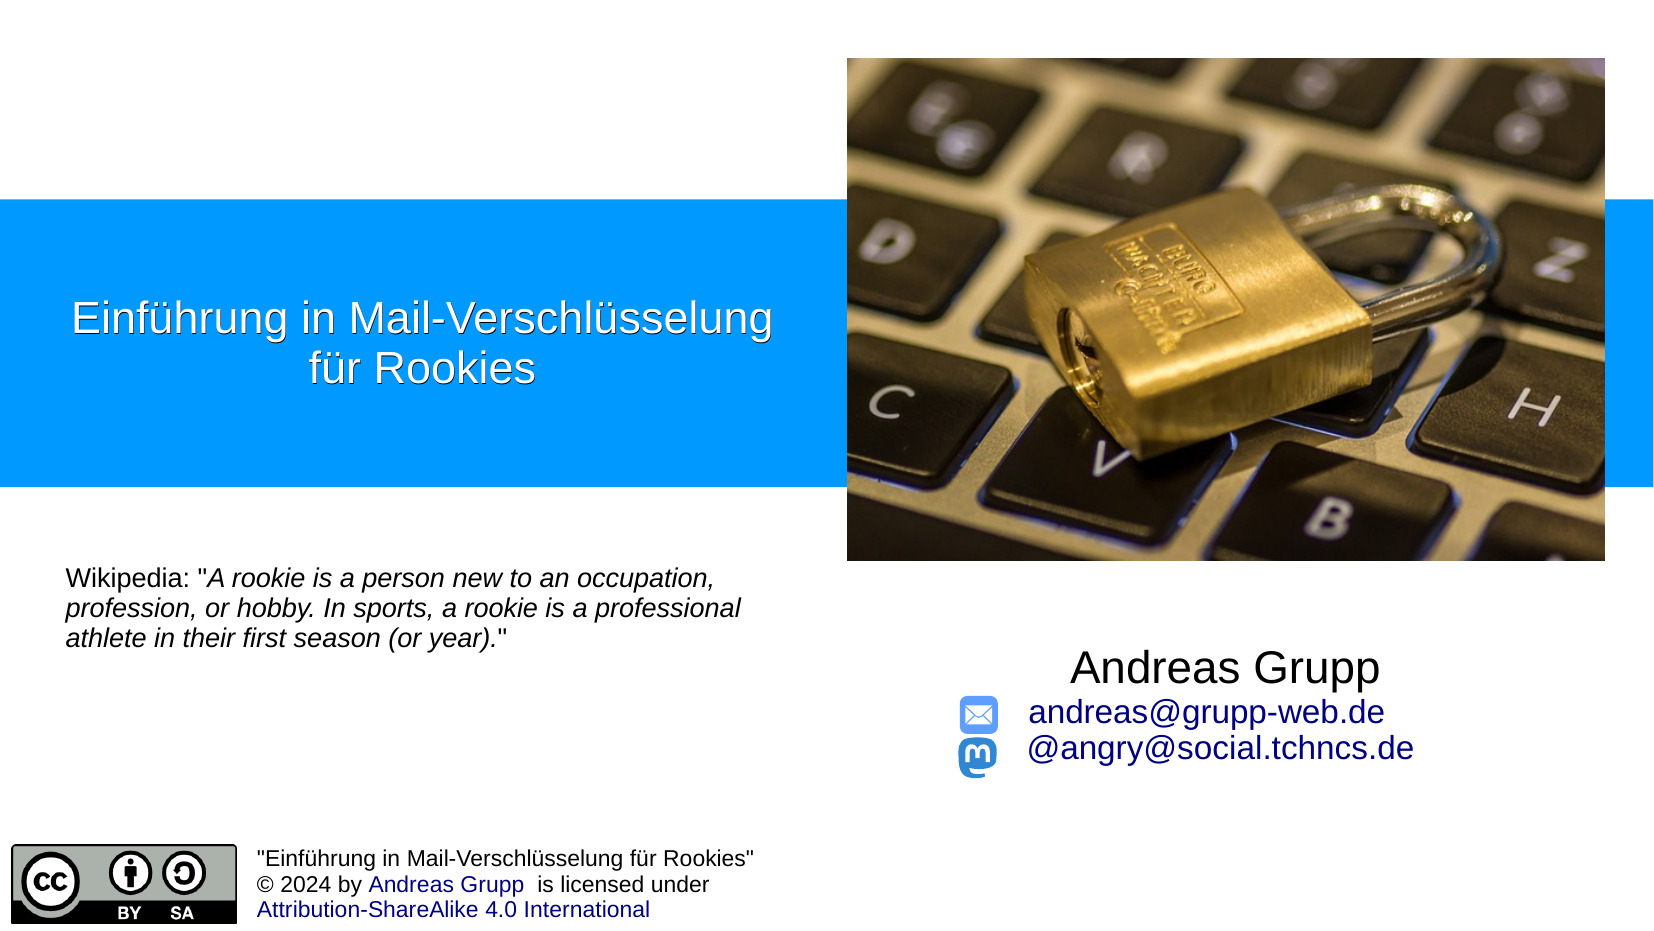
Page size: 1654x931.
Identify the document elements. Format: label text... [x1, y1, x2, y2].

title Einführung in Mail-Verschlüsselung für Rookies [47, 243, 798, 443]
text_box Wikipedia: "A rookie is a person new to an occupation, profession, or hobby. In sports, a rookie is a professional athlete in their first season (or year)." [50, 555, 827, 661]
picture [847, 58, 1605, 562]
text_box Andreas Grupp andreas@grupp-web.de @angry@social.tchncs.de [767, 590, 1654, 886]
picture [957, 737, 999, 779]
picture [11, 844, 237, 924]
text_box "Einführung in Mail-Verschlüsselung für Rookies" © 2024 by Andreas Grupp is licensed under Attribution-ShareAlike 4.0 International [242, 838, 857, 931]
picture [959, 695, 999, 735]
